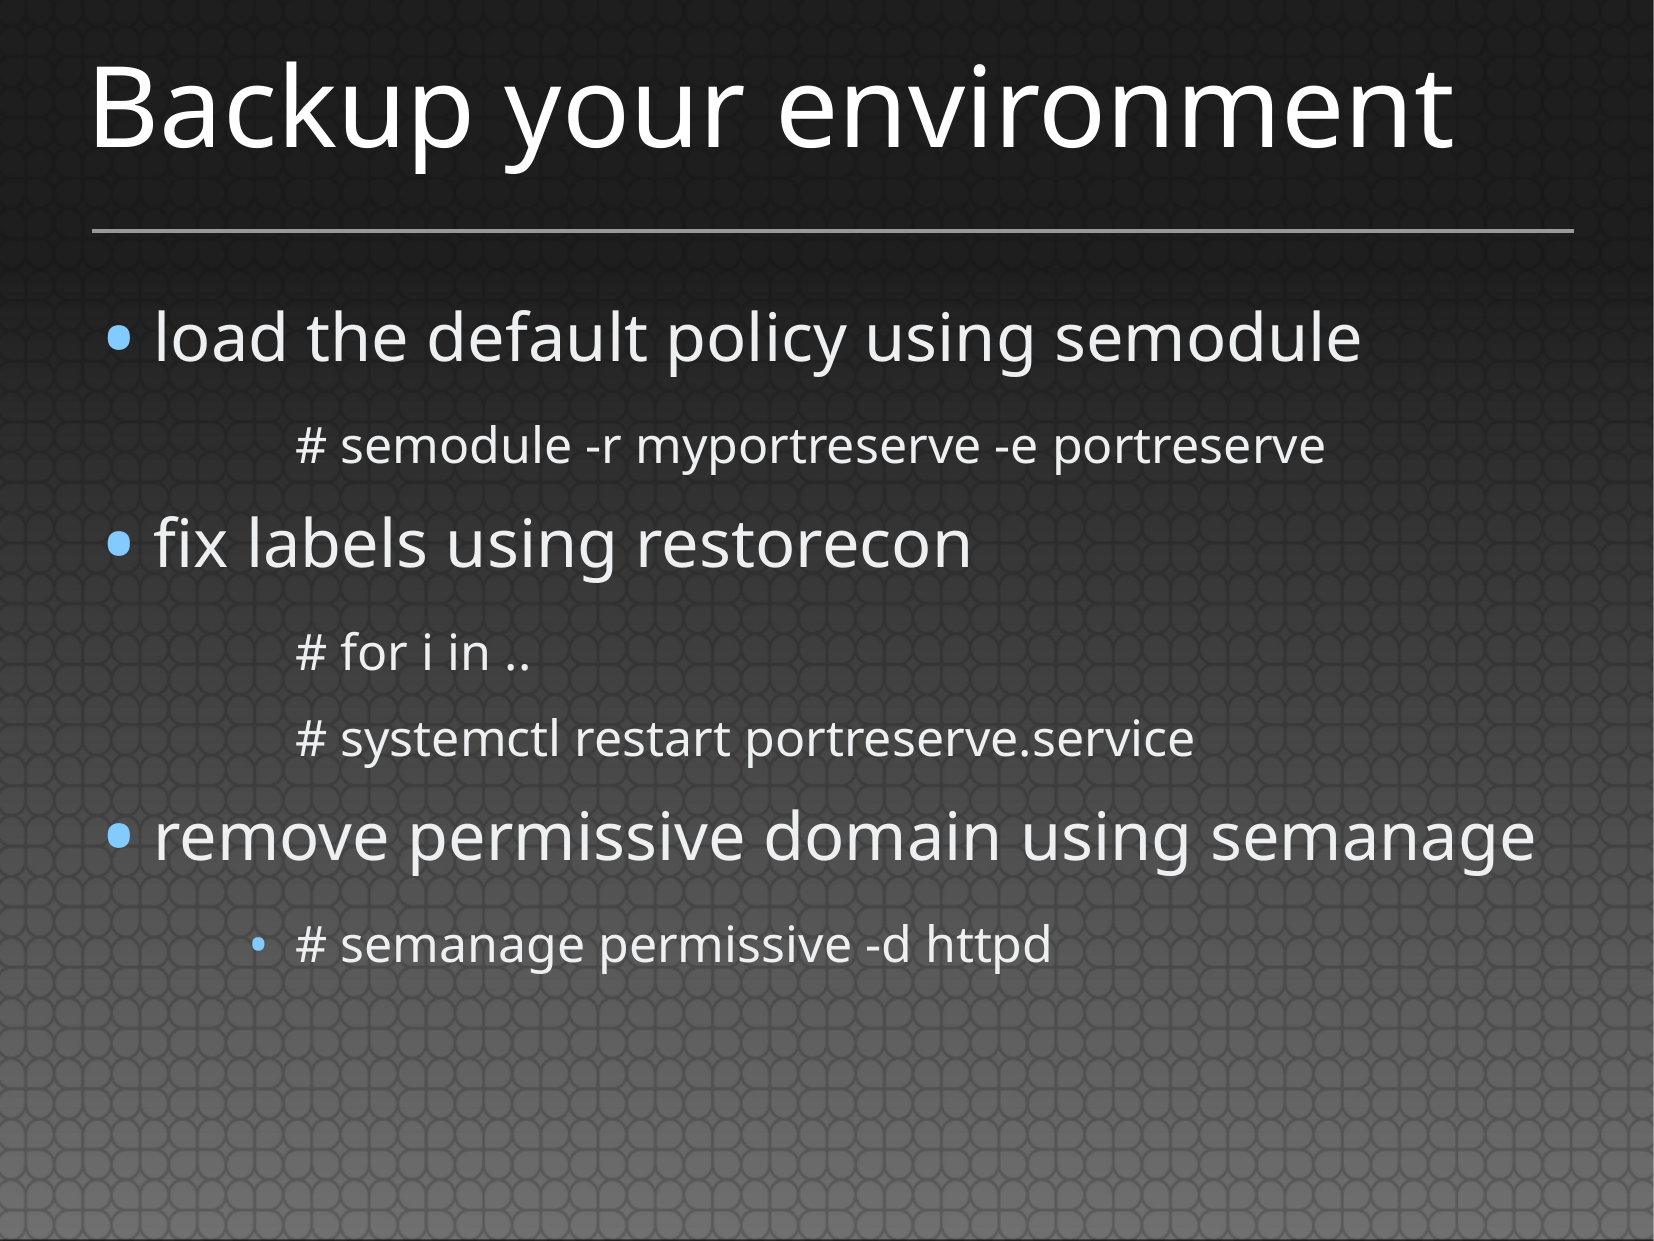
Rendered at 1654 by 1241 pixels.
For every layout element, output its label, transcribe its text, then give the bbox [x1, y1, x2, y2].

list load the default policy using semodule # semodule -r myportreserve -e portreserve fix labels using restorecon # for i in .. # systemctl restart portreserve.service remove permissive domain using semanage # semanage permissive -d httpd [82, 290, 1571, 1241]
picture [0, 0, 1654, 1241]
title Backup your environment [86, 49, 1576, 312]
